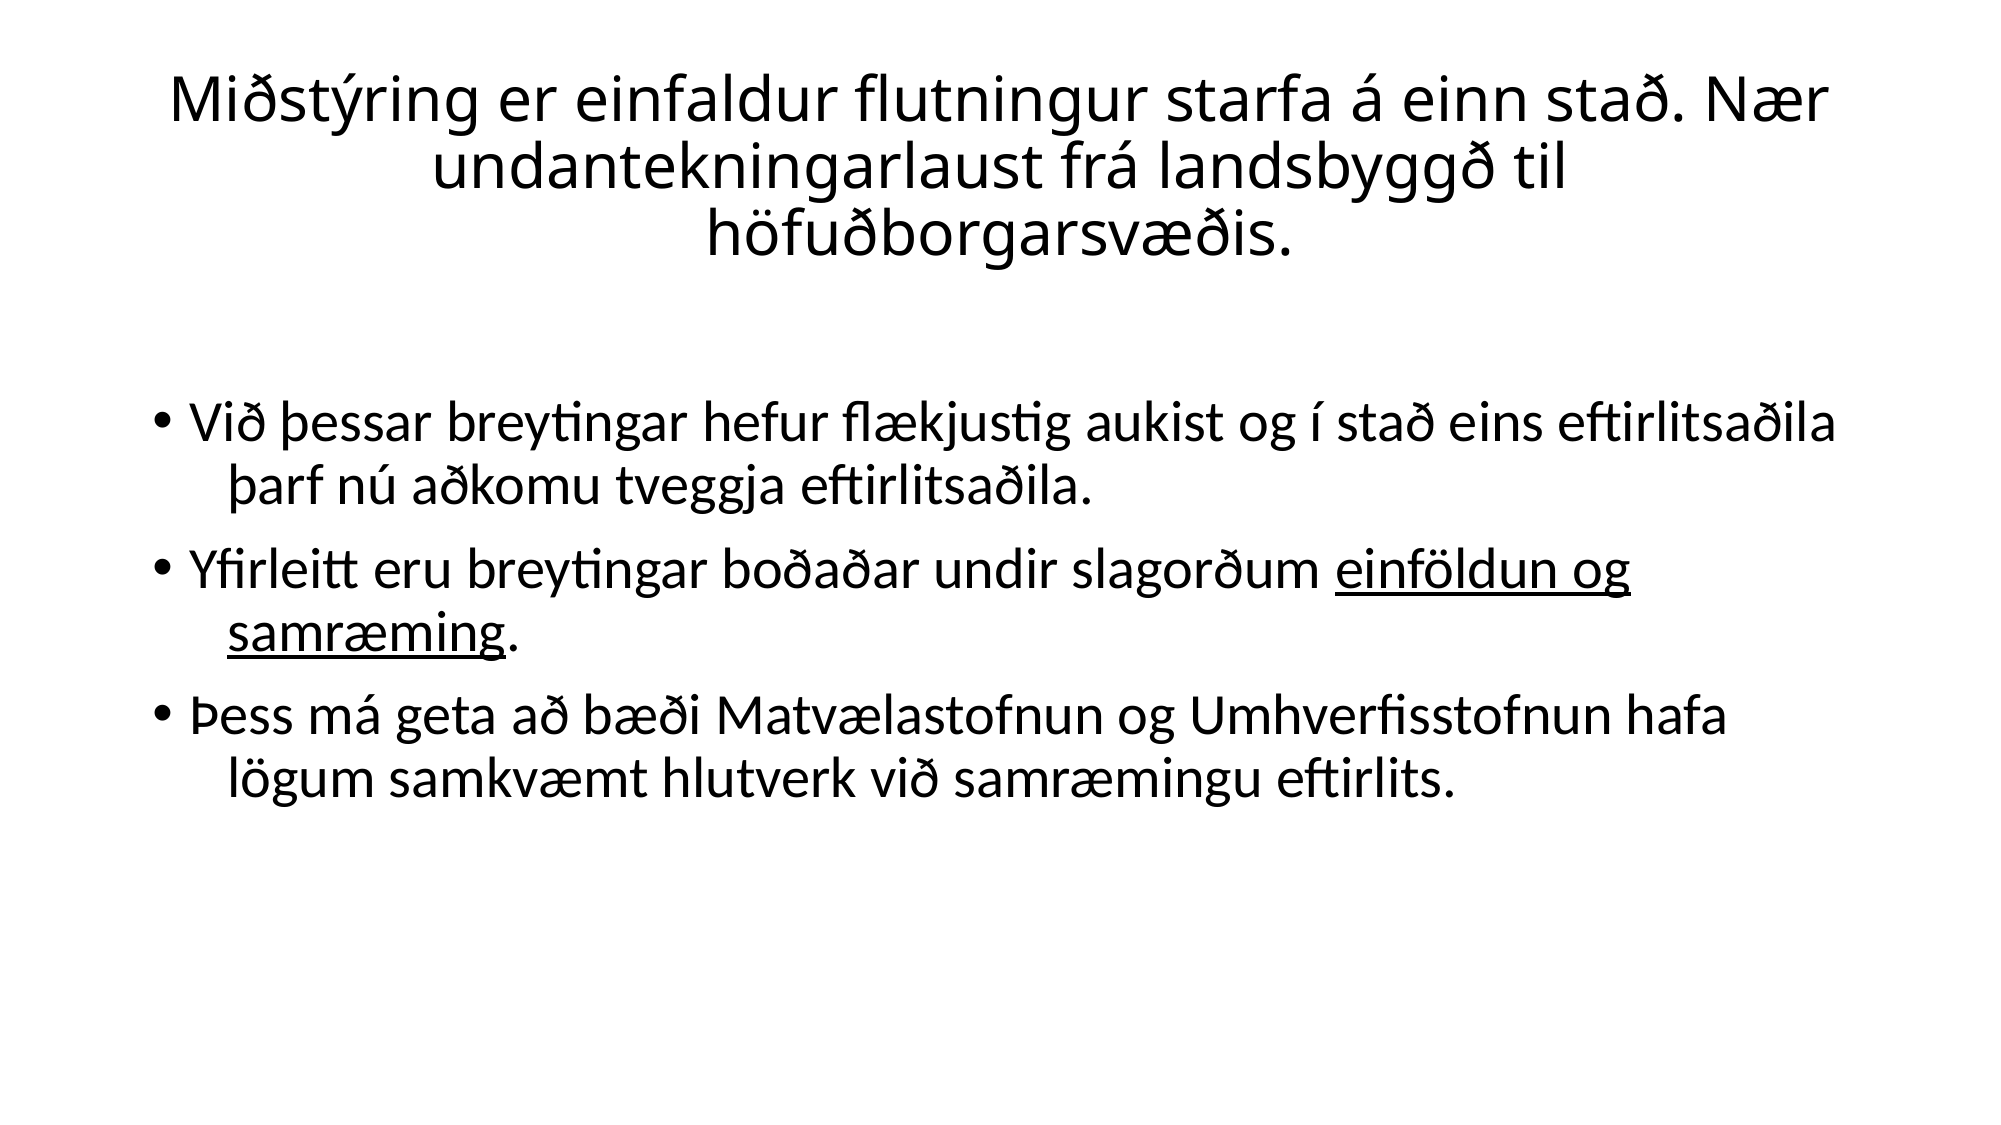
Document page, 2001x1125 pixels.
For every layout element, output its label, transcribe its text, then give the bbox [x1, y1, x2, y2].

list Við þessar breytingar hefur flækjustig aukist og í stað eins eftirlitsaðila þarf nú aðkomu tveggja eftirlitsaðila. Yfirleitt eru breytingar boðaðar undir slagorðum einföldun og samræming. Þess má geta að bæði Matvælastofnun og Umhverfisstofnun hafa lögum samkvæmt hlutverk við samræmingu eftirlits. [137, 383, 1863, 1014]
title Miðstýring er einfaldur flutningur starfa á einn stað. Nær undantekningarlaust frá landsbyggð til höfuðborgarsvæðis. [137, 59, 1863, 278]
